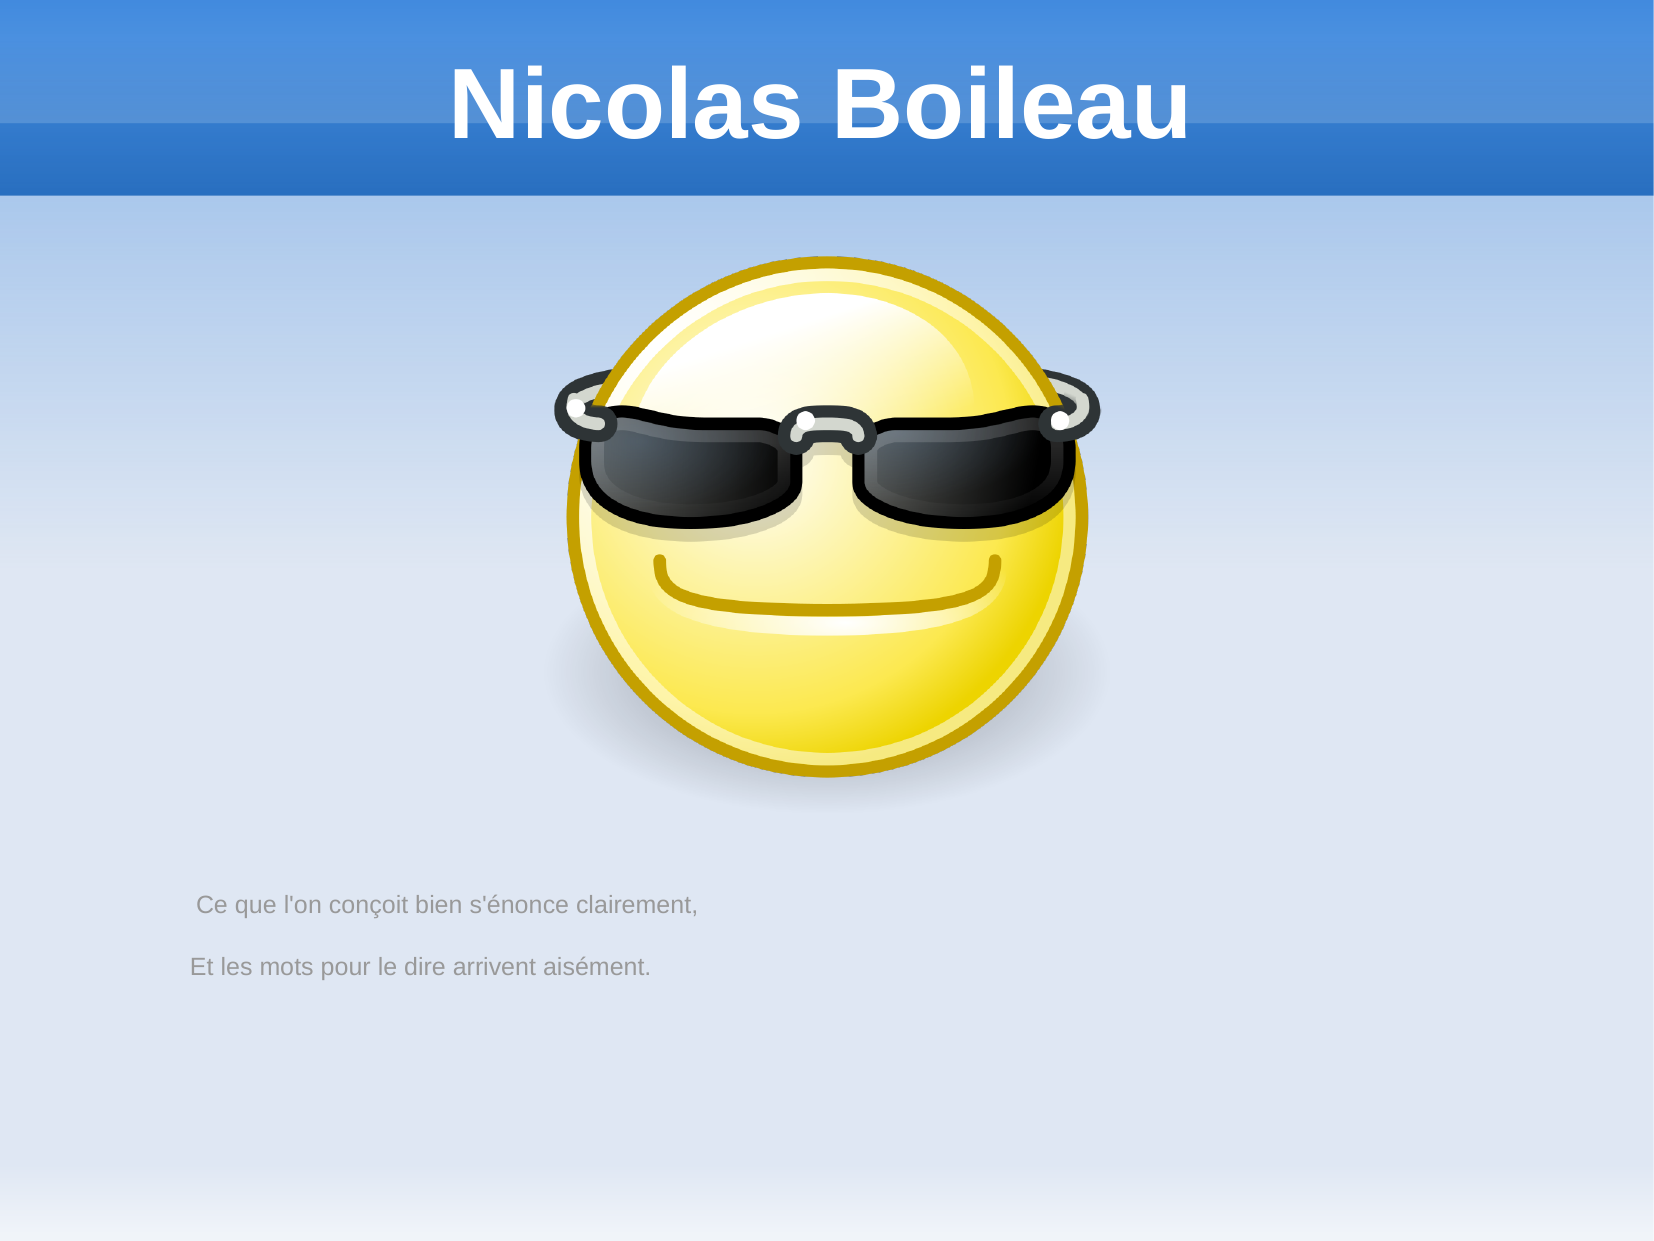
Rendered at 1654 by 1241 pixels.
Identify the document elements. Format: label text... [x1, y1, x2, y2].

text_box Ce que l'on conçoit bien s'énonce clairement, Et les mots pour le dire arrivent aisément. [107, 845, 612, 1000]
title Nicolas Boileau [76, 0, 1565, 208]
picture [0, 0, 1654, 1241]
